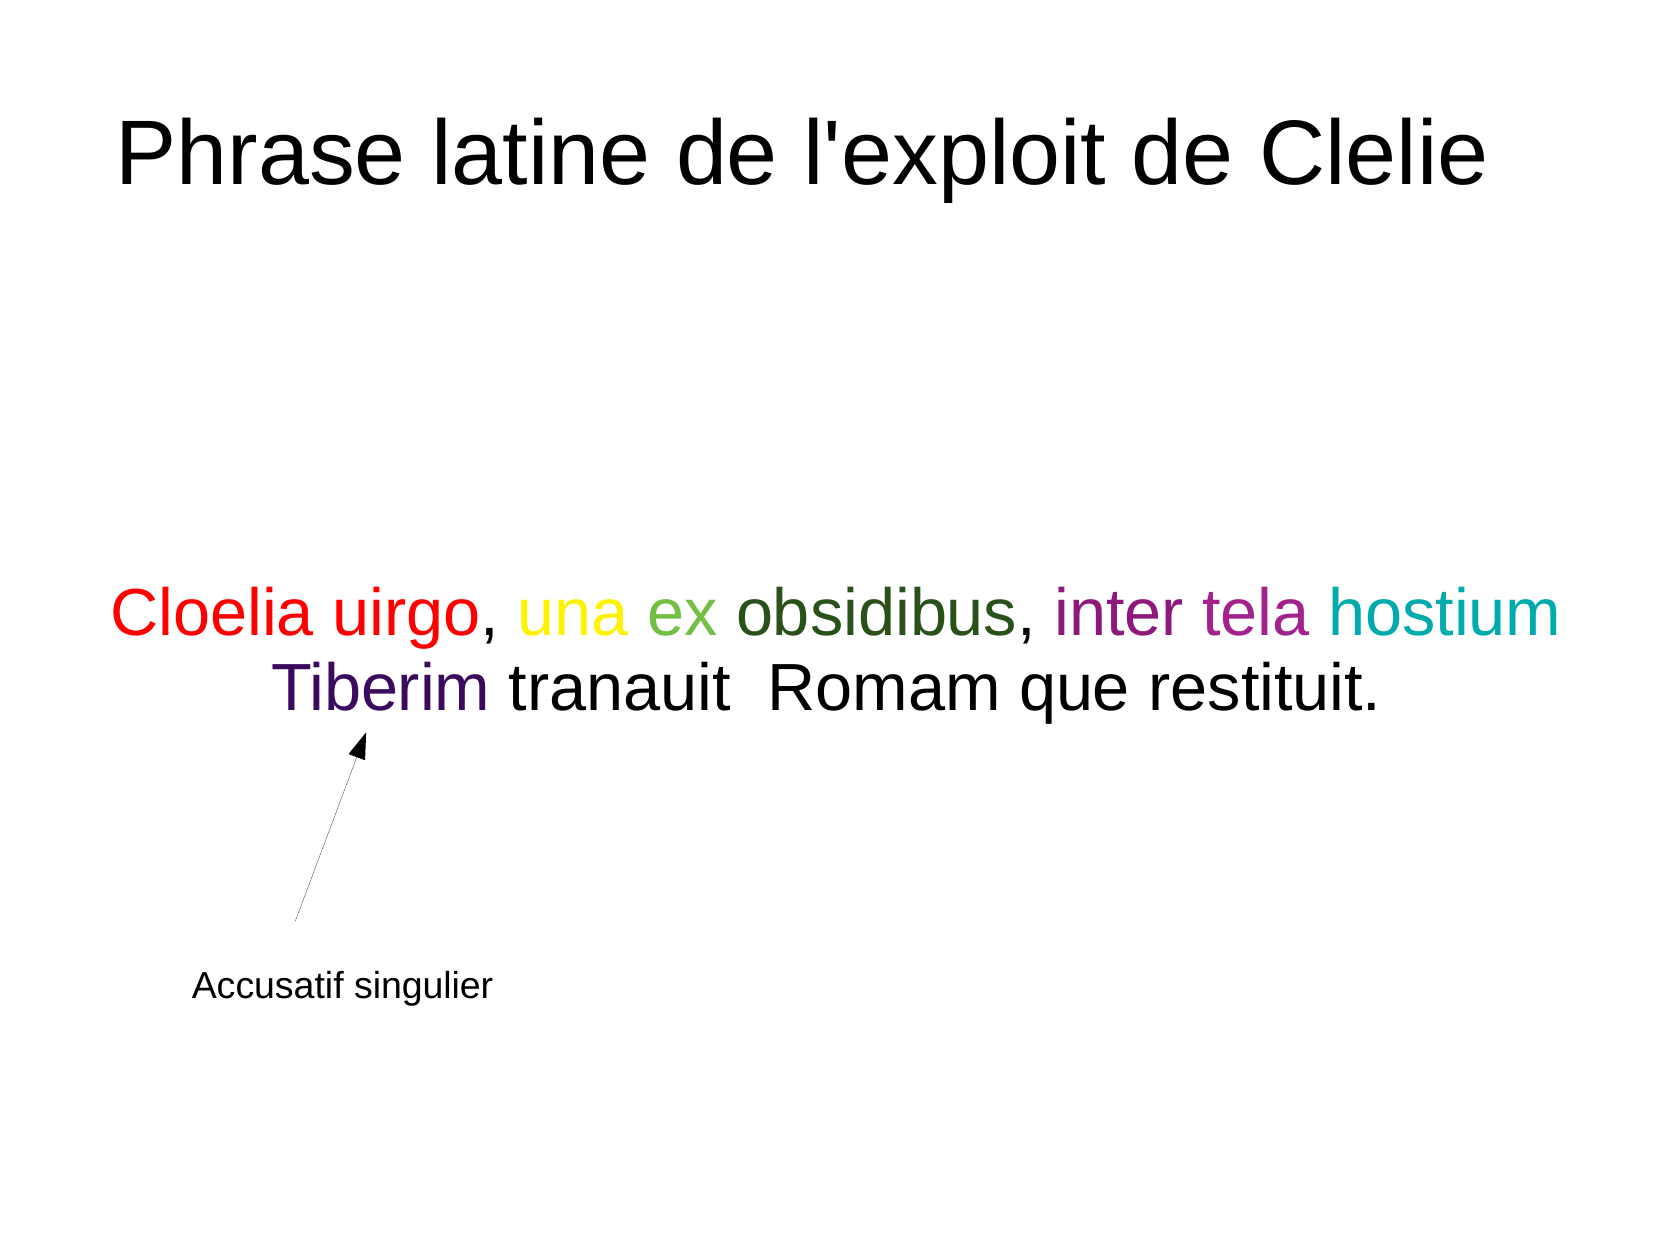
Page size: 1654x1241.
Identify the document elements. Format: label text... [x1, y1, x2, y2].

subtitle Cloelia uirgo, una ex obsidibus, inter tela hostium Tiberim tranauit Romam que restituit. [82, 290, 1571, 1010]
text_box Accusatif singulier [177, 956, 509, 1014]
title Phrase latine de l'exploit de Clelie [59, 49, 1548, 257]
